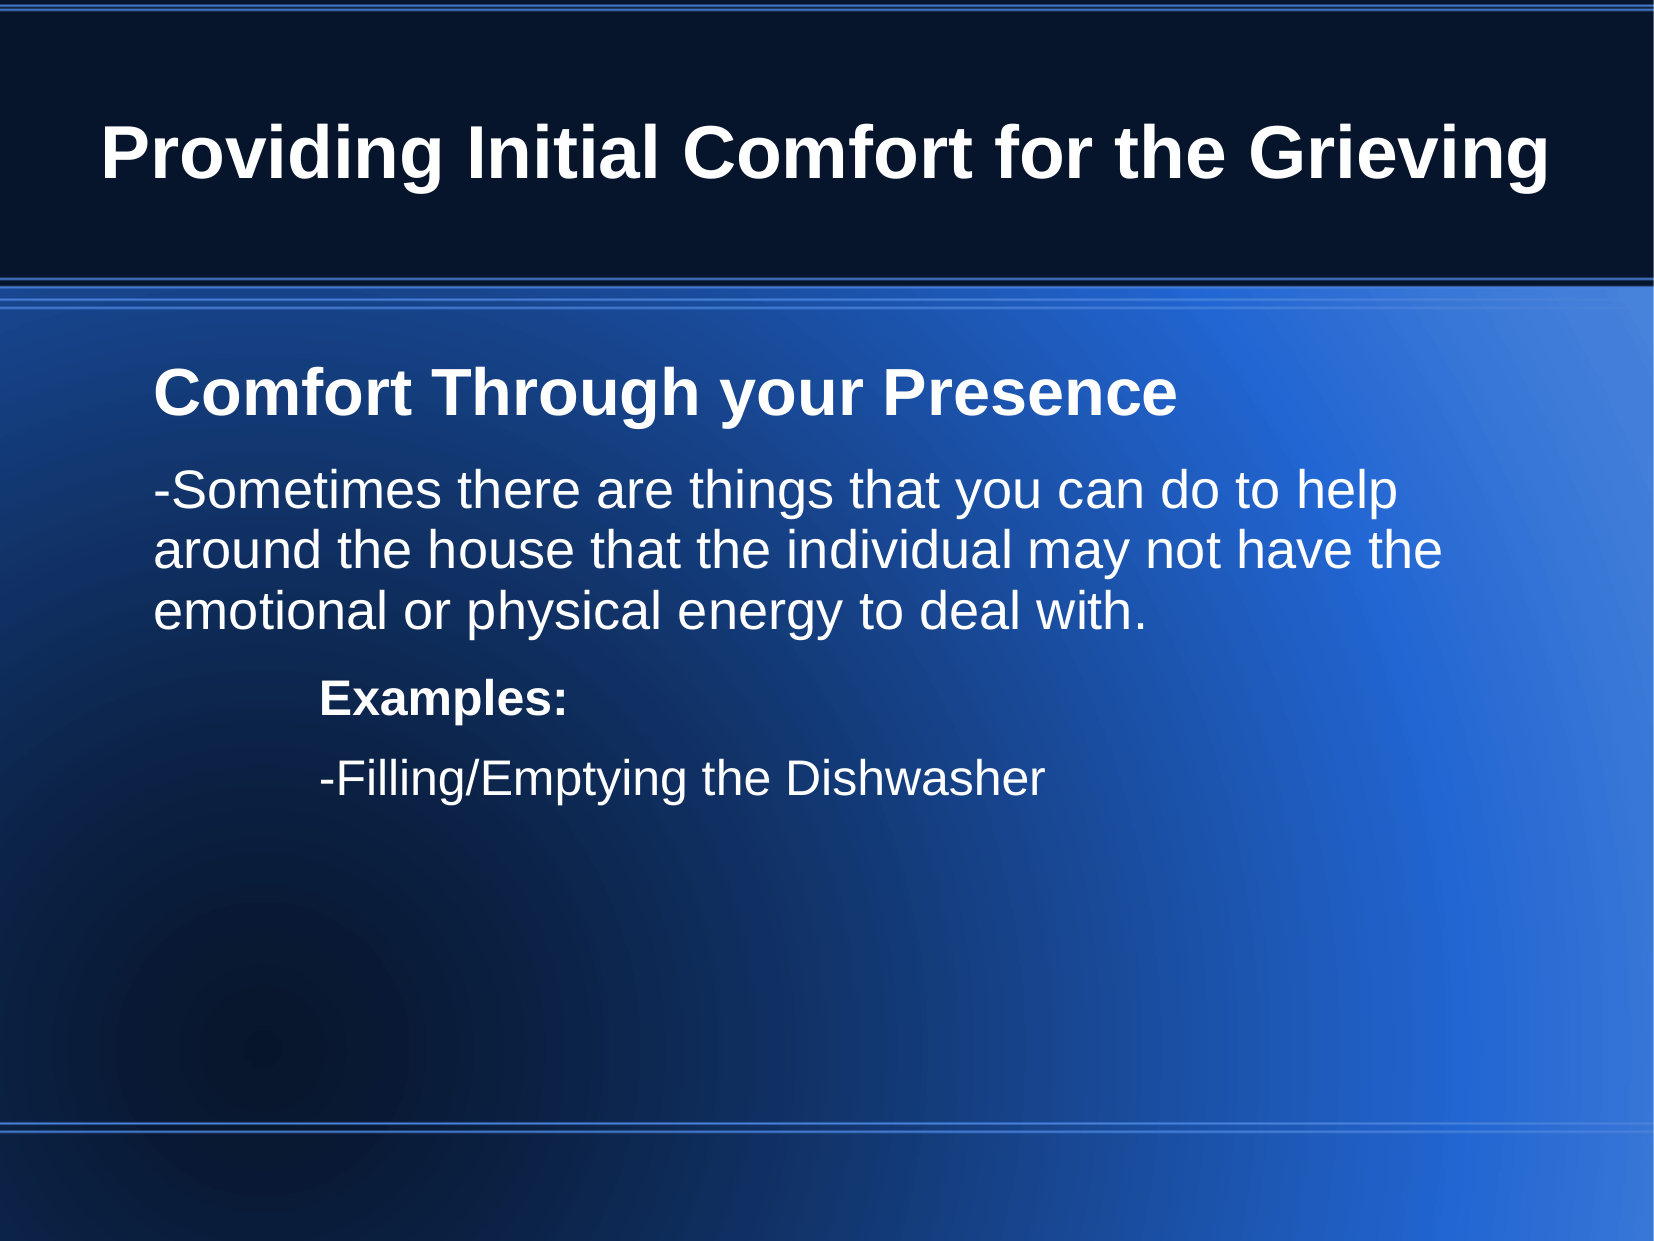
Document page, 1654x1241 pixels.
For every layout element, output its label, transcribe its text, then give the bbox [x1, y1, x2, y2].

title Providing Initial Comfort for the Grieving [82, 49, 1571, 257]
picture [0, 0, 1654, 1241]
list Comfort Through your Presence -Sometimes there are things that you can do to help around the house that the individual may not have the emotional or physical energy to deal with. Examples: -Filling/Emptying the Dishwasher [82, 355, 1571, 1058]
